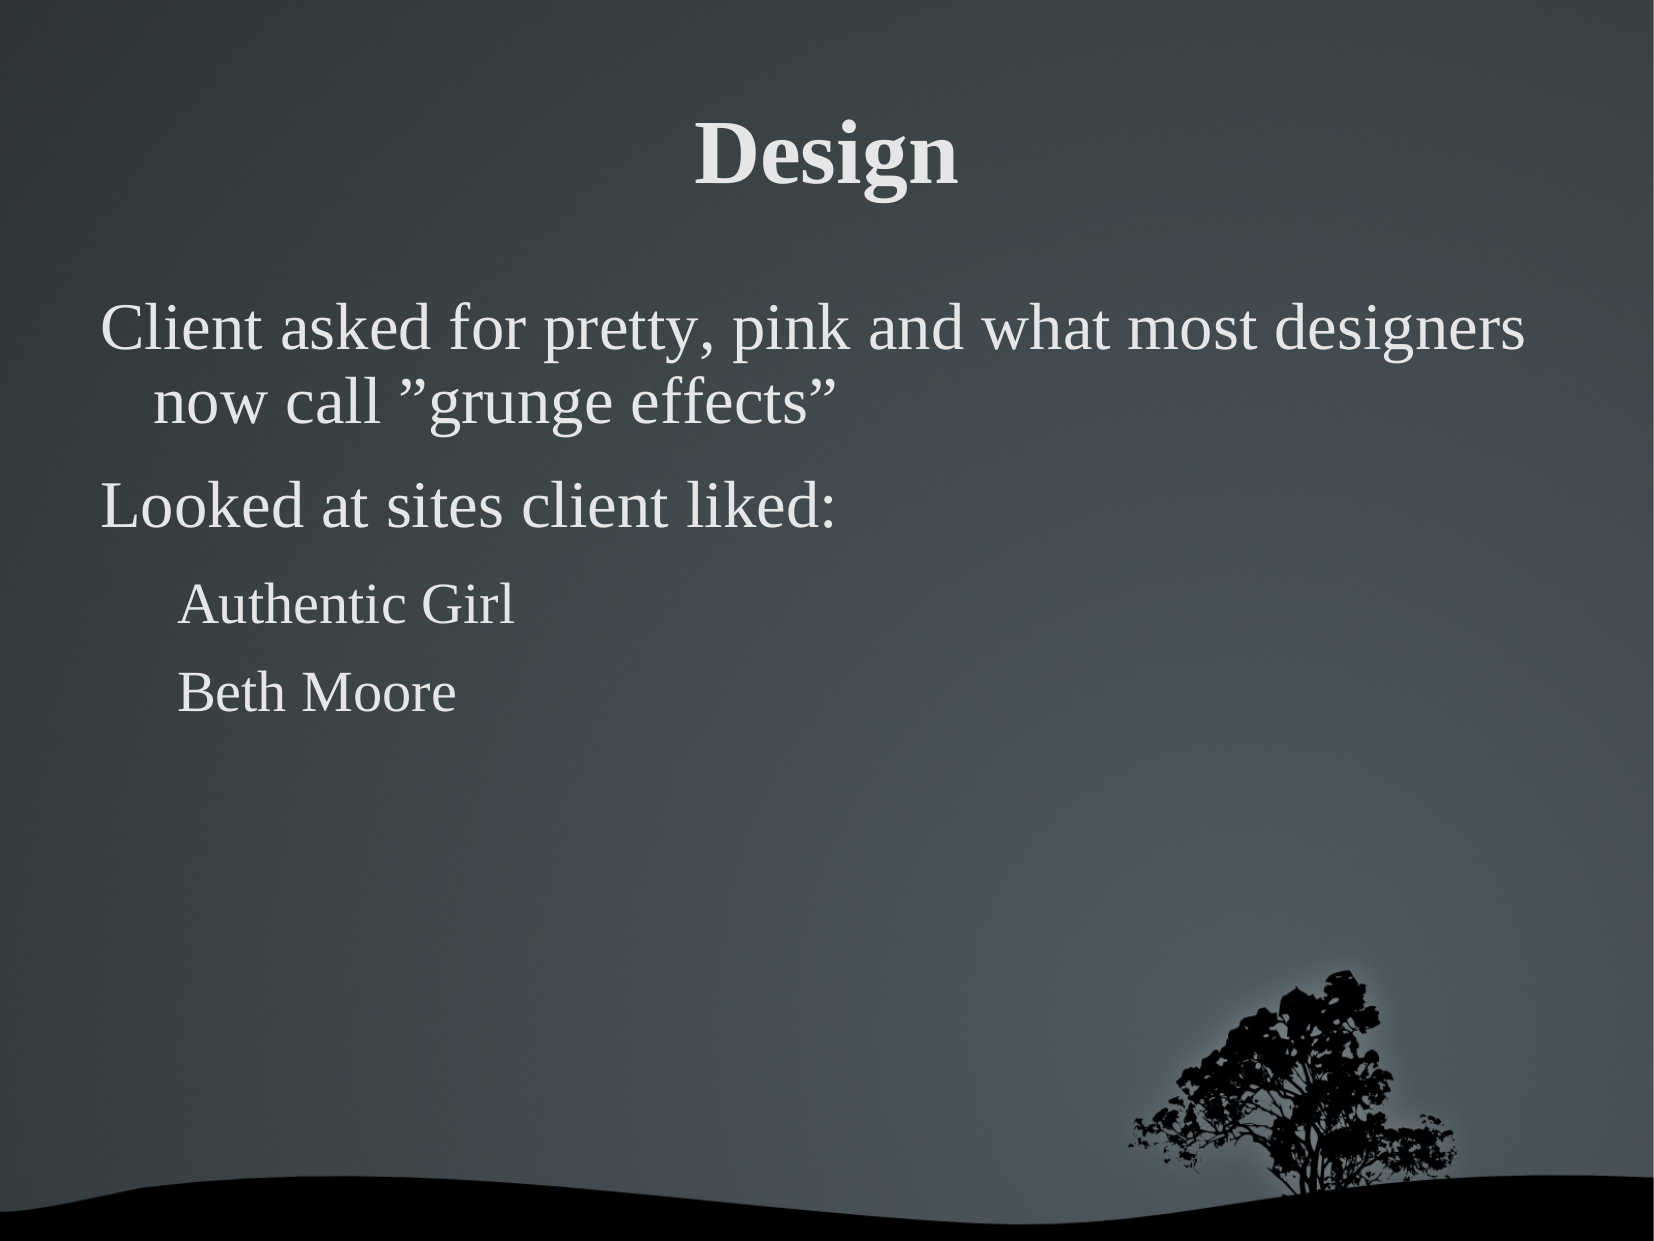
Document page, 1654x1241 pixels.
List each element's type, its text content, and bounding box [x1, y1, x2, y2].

picture [0, 0, 1654, 1241]
list Client asked for pretty, pink and what most designers now call ”grunge effects” Looked at sites client liked: Authentic Girl Beth Moore [82, 290, 1571, 1094]
title Design [82, 56, 1571, 250]
